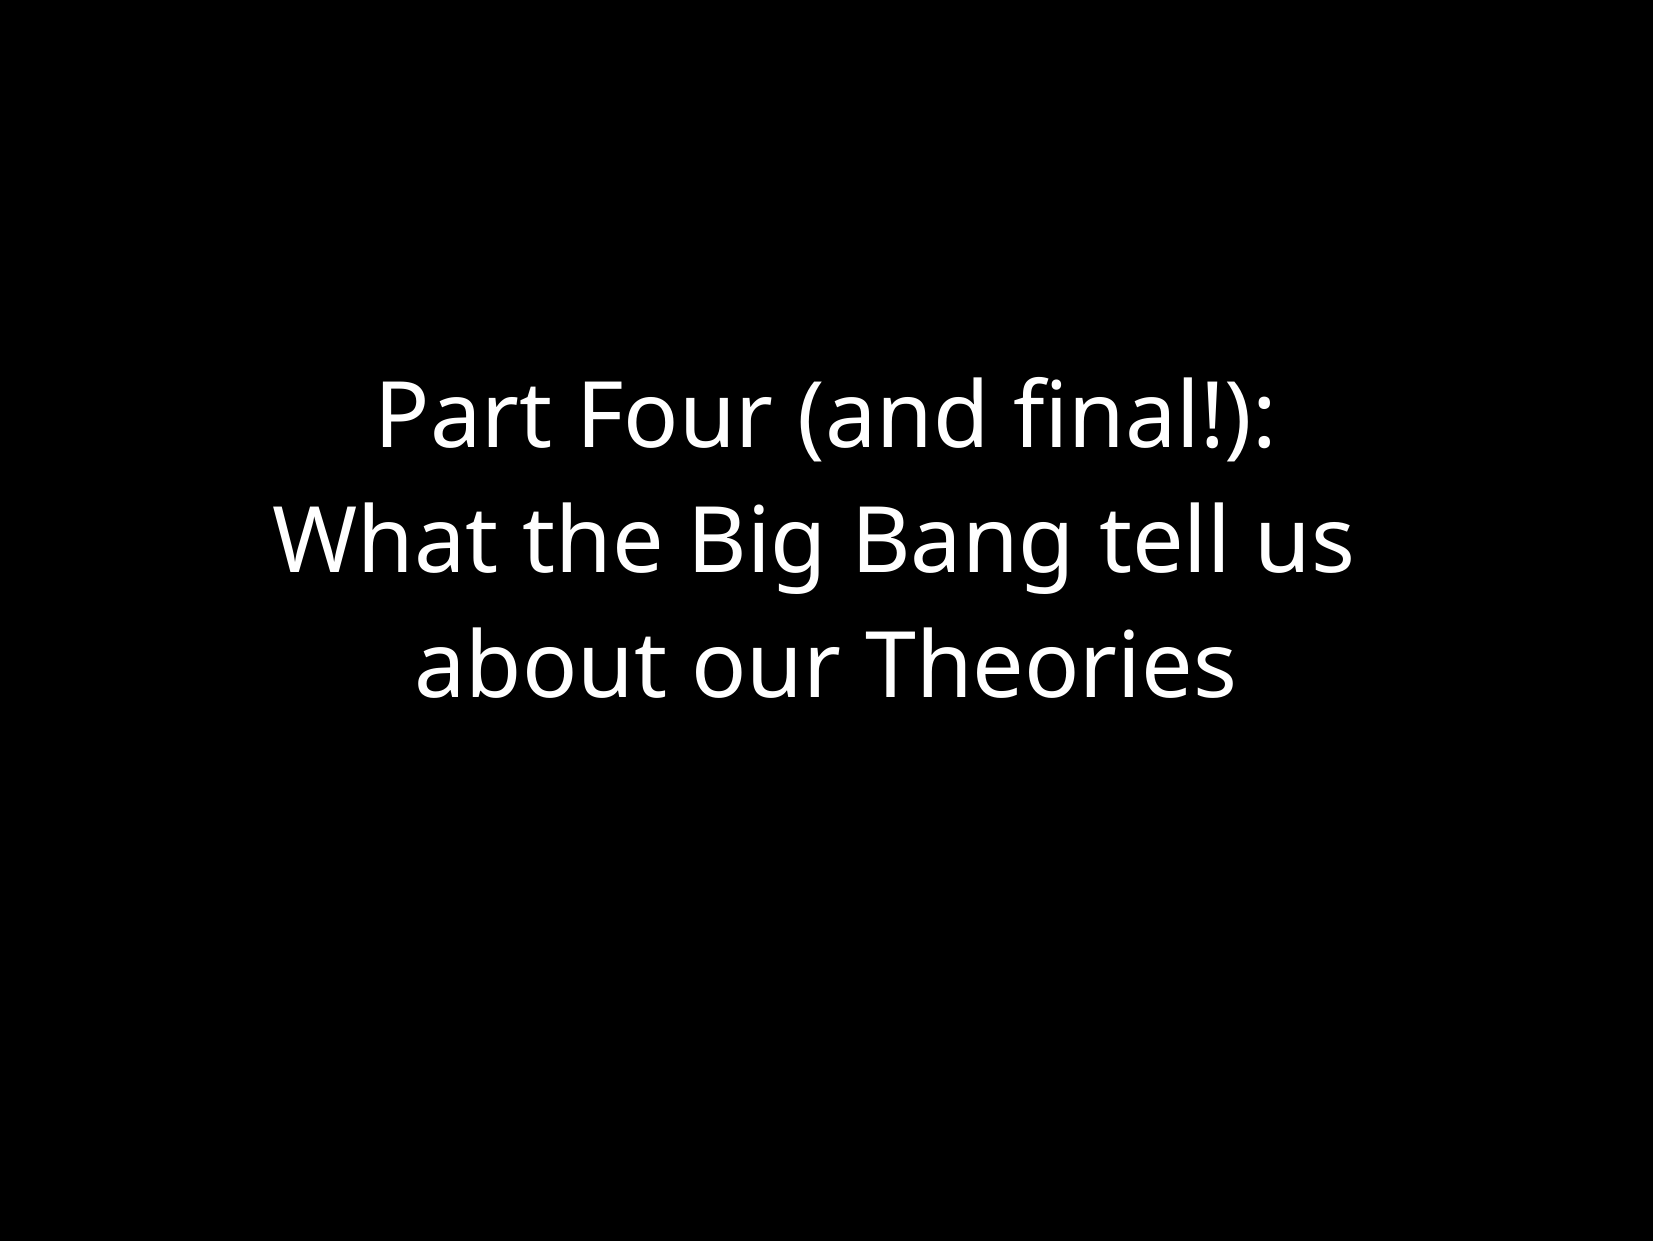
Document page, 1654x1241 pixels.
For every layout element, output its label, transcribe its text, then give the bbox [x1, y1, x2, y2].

title Part Four (and final!): What the Big Bang tell us about our Theories [82, 321, 1571, 753]
